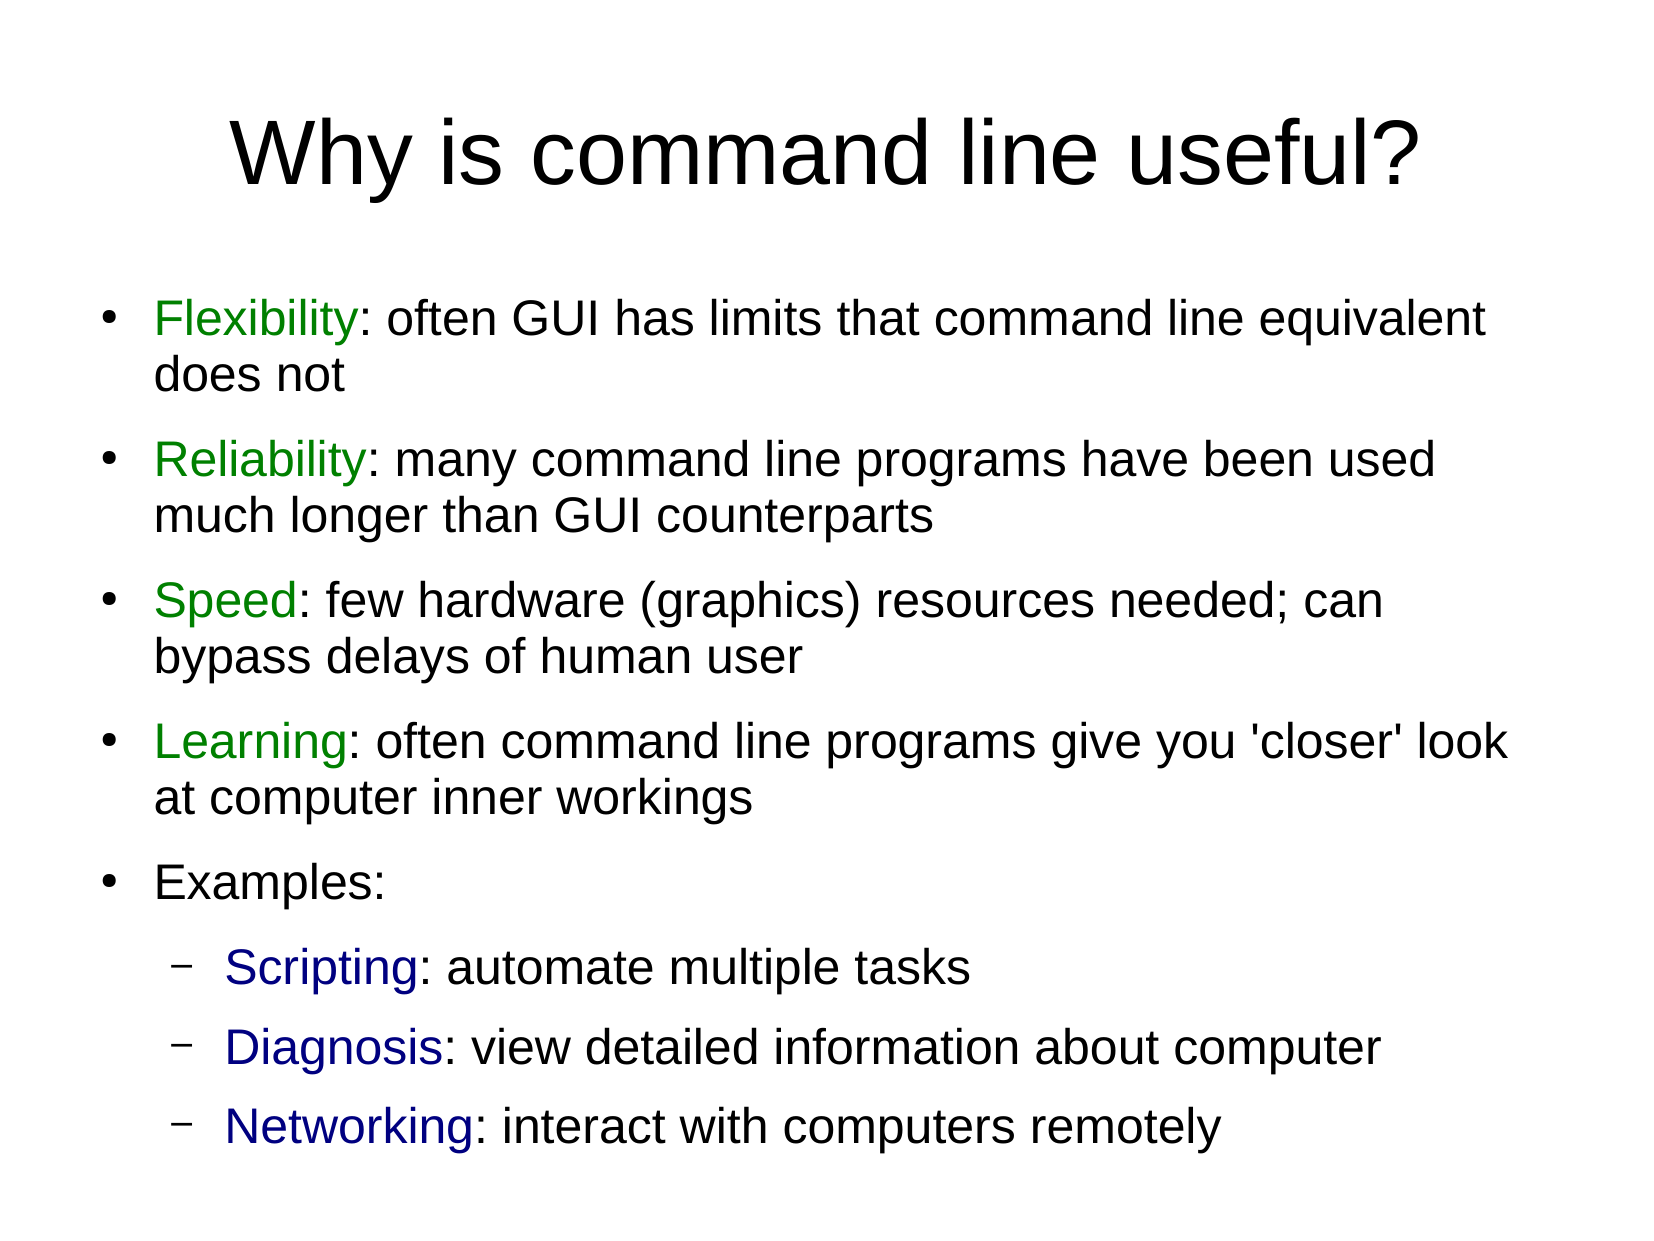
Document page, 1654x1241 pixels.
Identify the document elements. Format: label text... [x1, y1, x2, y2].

title Why is command line useful? [82, 49, 1571, 257]
list Flexibility: often GUI has limits that command line equivalent does not Reliability: many command line programs have been used much longer than GUI counterparts Speed: few hardware (graphics) resources needed; can bypass delays of human user Learning: often command line programs give you 'closer' look at computer inner workings Examples: Scripting: automate multiple tasks Diagnosis: view detailed information about computer Networking: interact with computers remotely [82, 290, 1538, 1205]
